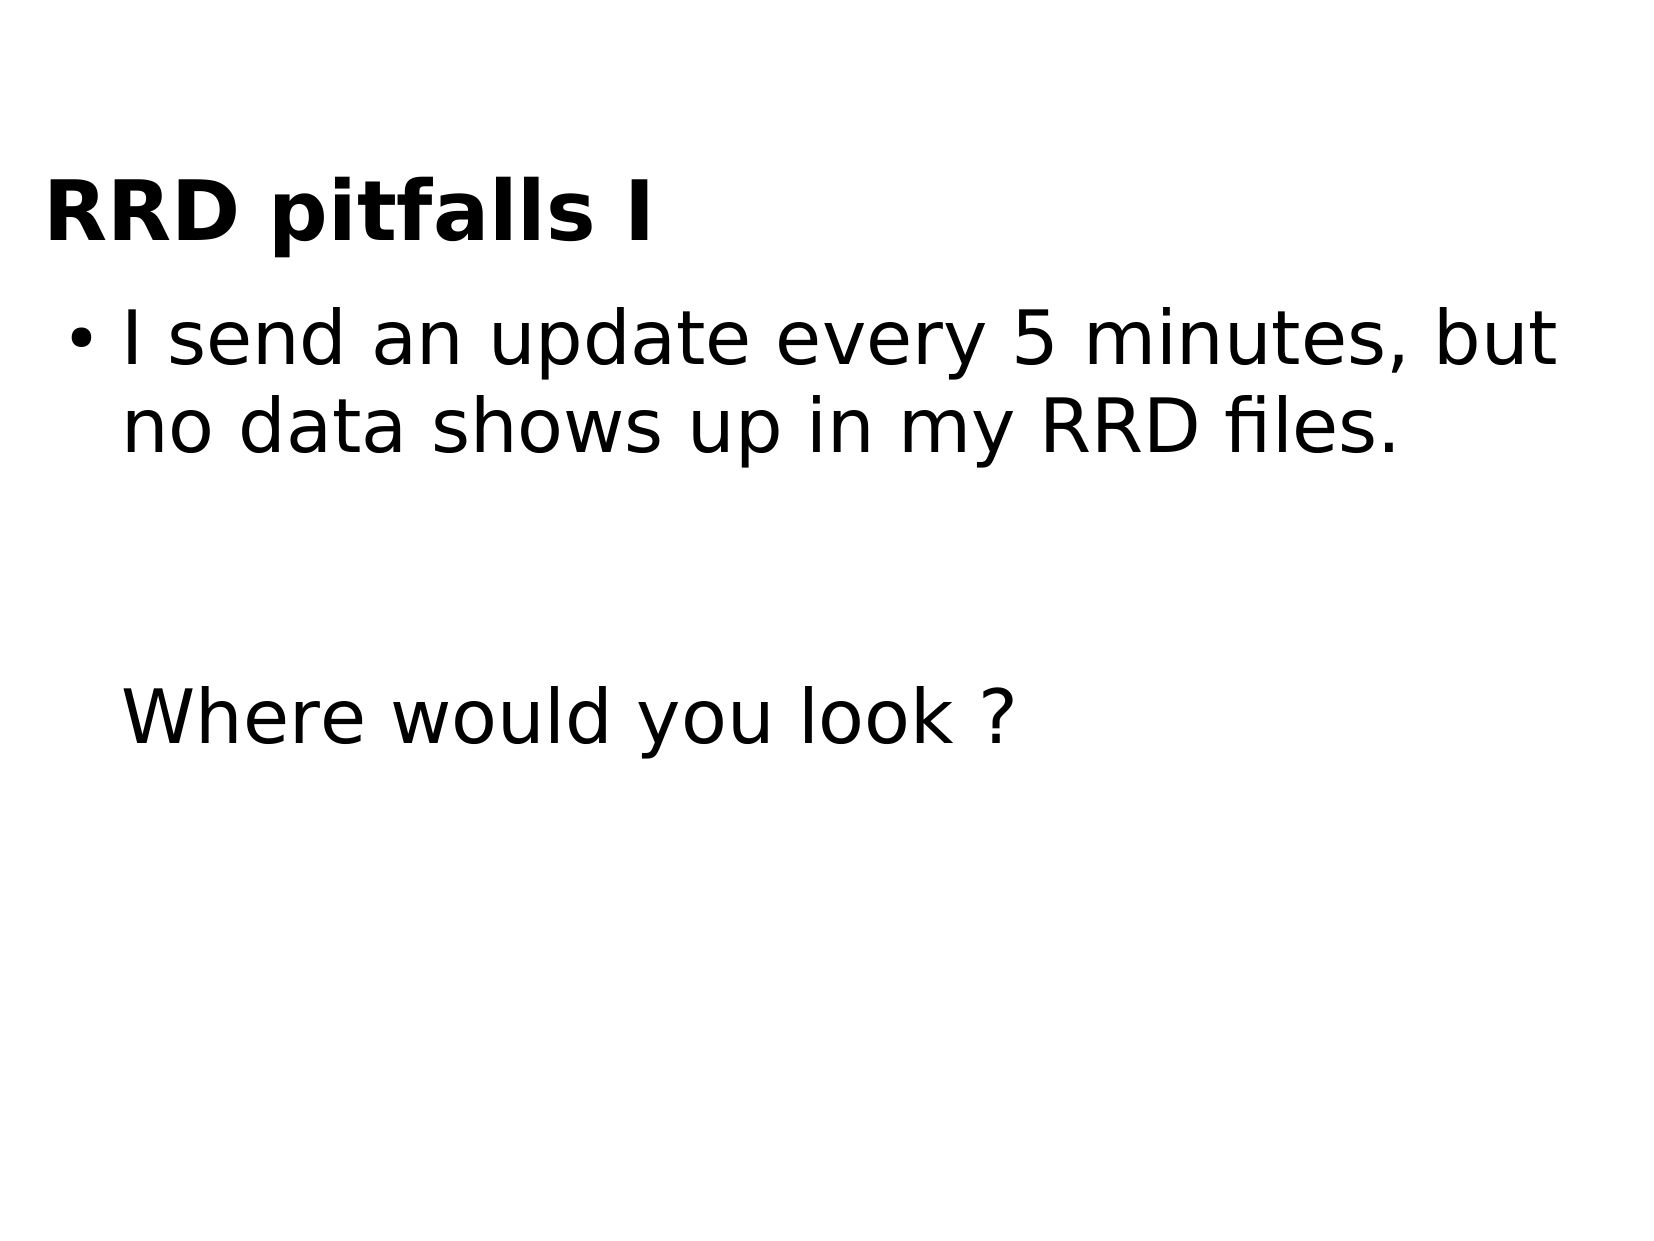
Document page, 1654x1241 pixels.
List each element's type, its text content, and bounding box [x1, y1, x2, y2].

title RRD pitfalls I [43, 137, 1581, 287]
list I send an update every 5 minutes, but no data shows up in my RRD files. Where would you look ? [50, 295, 1571, 1099]
